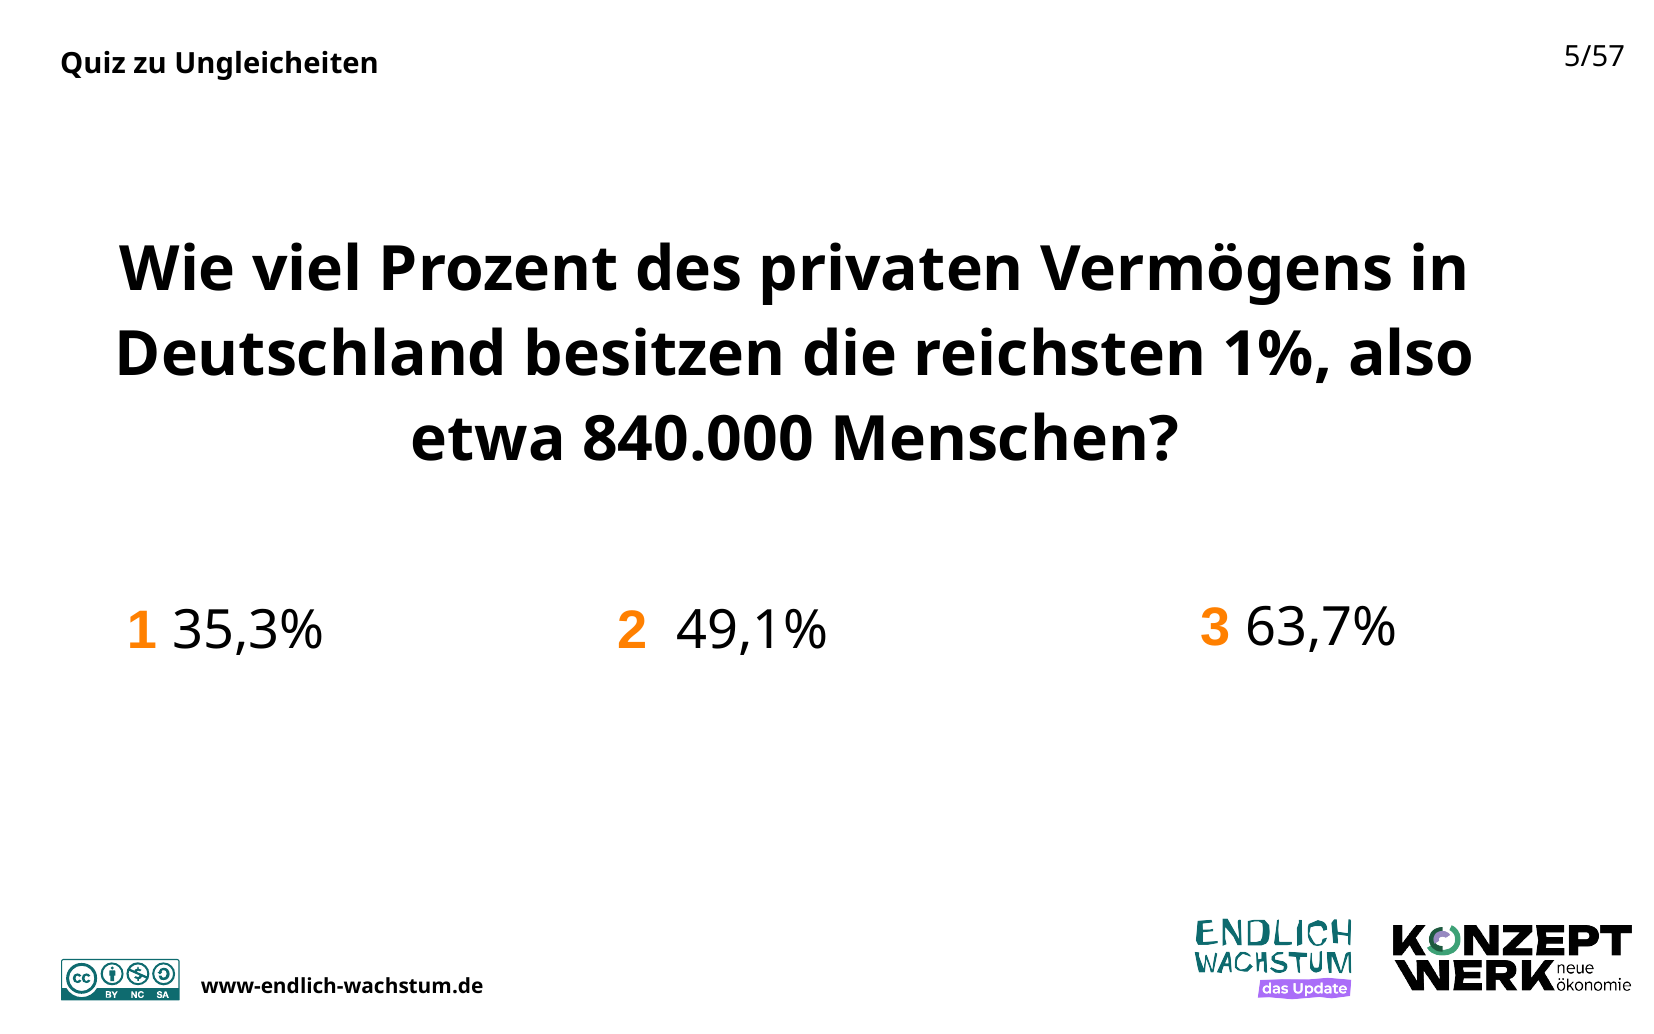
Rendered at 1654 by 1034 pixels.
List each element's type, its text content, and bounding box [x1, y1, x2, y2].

picture [1387, 917, 1636, 997]
text_box 3 63,7% [1114, 580, 1576, 717]
text_box 2 49,1% [531, 583, 1028, 852]
text_box 1 35,3% [41, 583, 502, 780]
picture [1176, 900, 1374, 1011]
title Wie viel Prozent des privaten Vermögens in Deutschland besitzen die reichsten 1%, also etwa 840.000 Menschen? [51, 116, 1540, 586]
